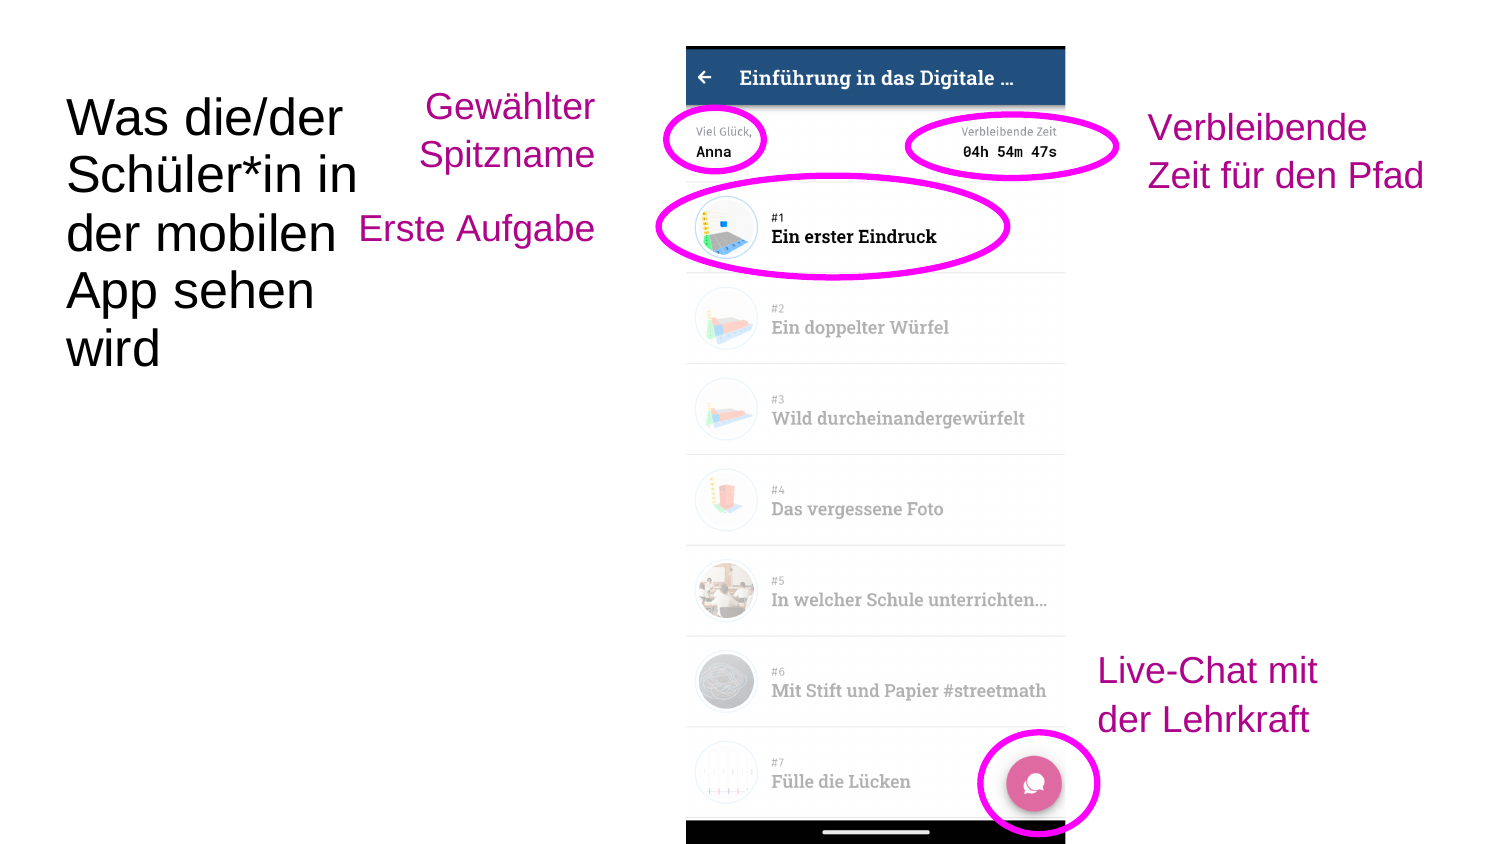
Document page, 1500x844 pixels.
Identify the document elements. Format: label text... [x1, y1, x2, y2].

picture [984, 736, 1066, 831]
picture [912, 118, 1066, 174]
picture [686, 46, 1066, 844]
picture [686, 111, 760, 168]
text_box Live-Chat mit der Lehrkraft [1082, 628, 1356, 812]
text_box Verbleibende Zeit für den Pfad [1132, 85, 1451, 226]
list Gewählter Spitzname Erste Aufgabe [343, 64, 648, 298]
picture [686, 179, 1004, 274]
title Was die/der Schüler*in in der mobilen App sehen wird [51, 72, 389, 515]
